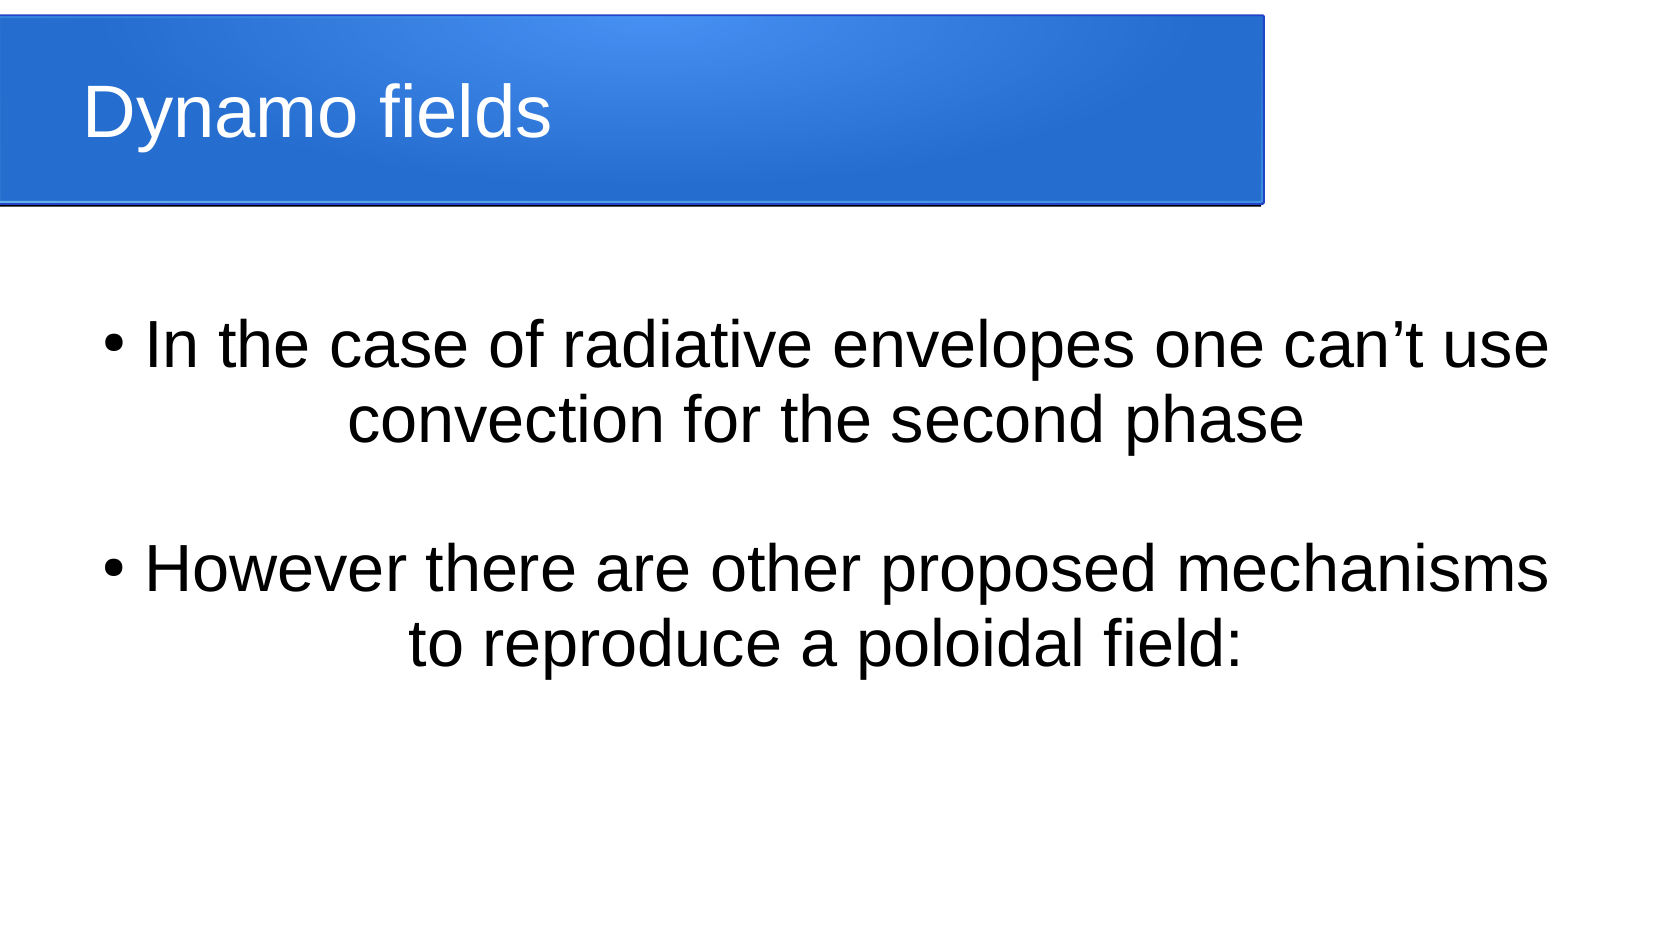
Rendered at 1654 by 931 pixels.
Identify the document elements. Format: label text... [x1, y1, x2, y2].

subtitle In the case of radiative envelopes one can’t use convection for the second phase However there are other proposed mechanisms to reproduce a poloidal field: [82, 224, 1571, 764]
title Dynamo fields [82, 35, 1235, 189]
